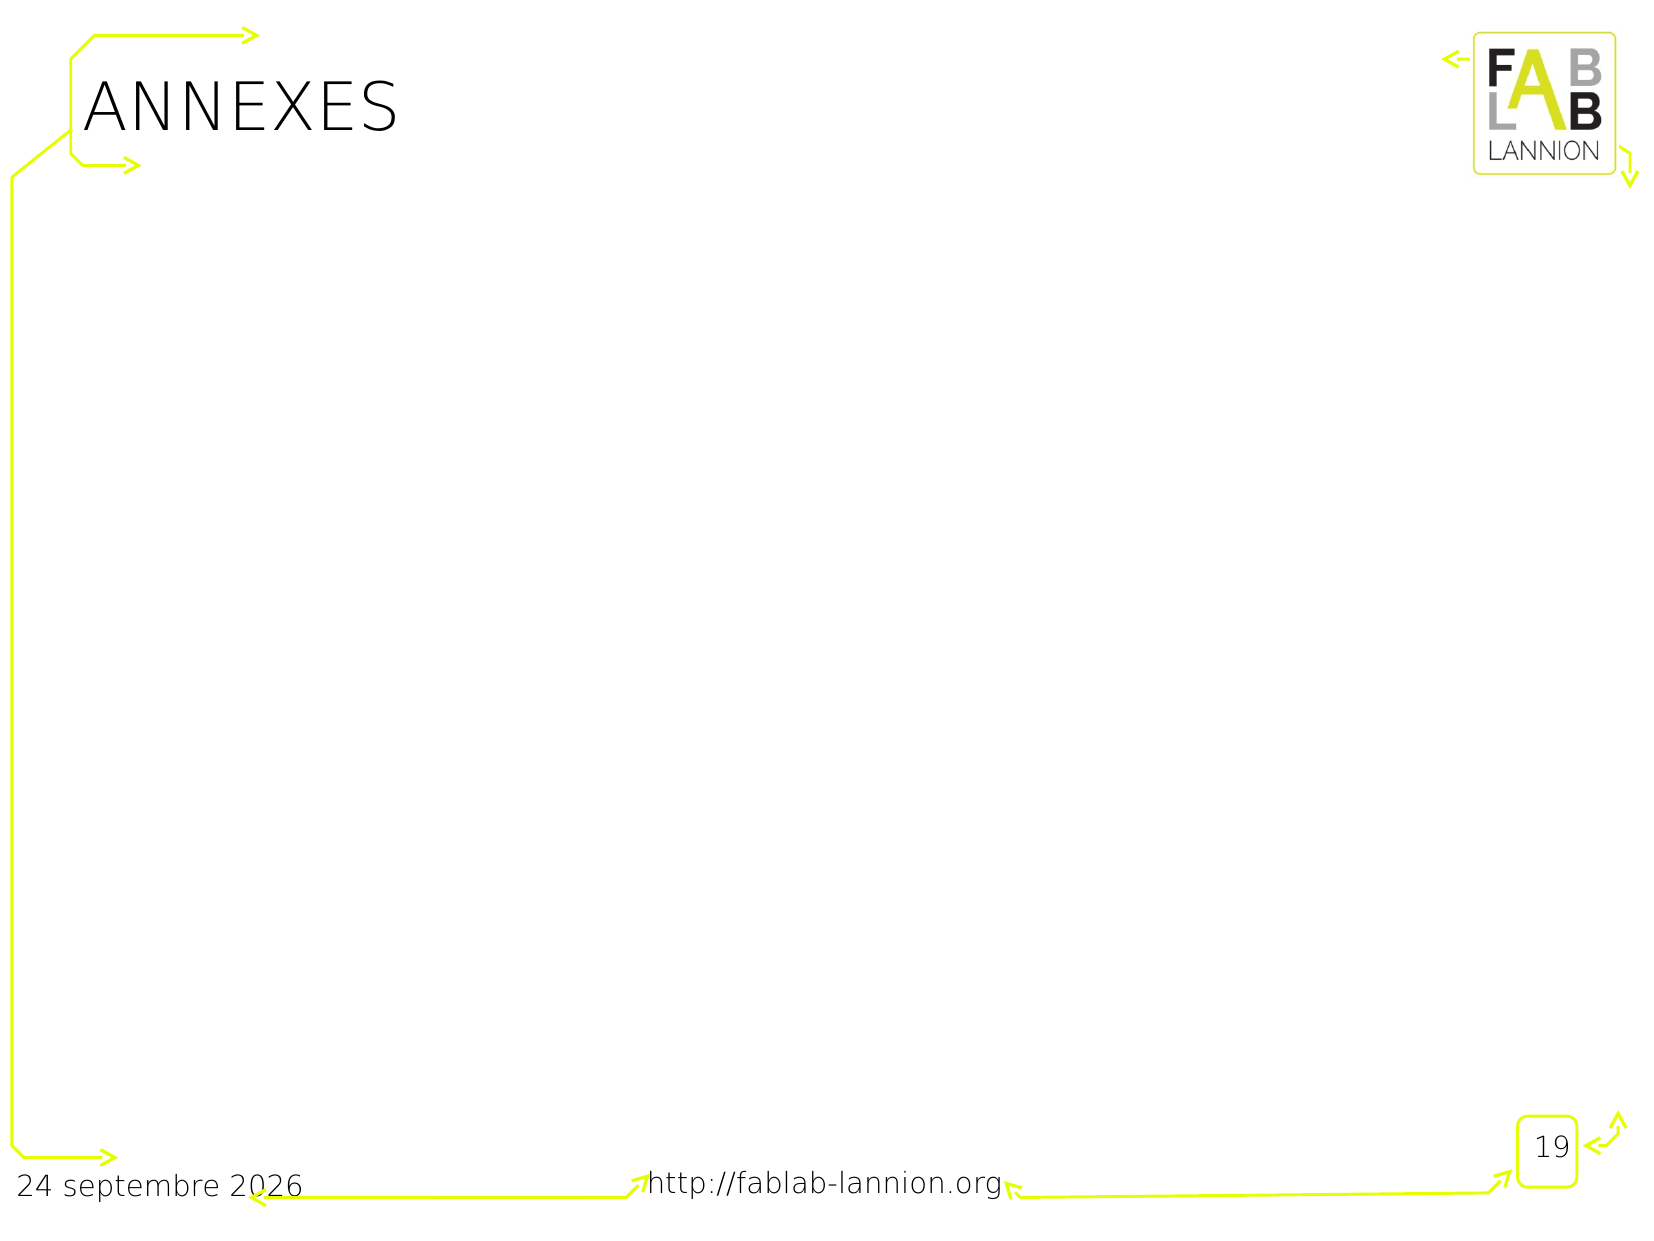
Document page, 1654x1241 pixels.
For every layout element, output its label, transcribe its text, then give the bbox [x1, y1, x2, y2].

picture [1470, 29, 1619, 178]
title ANNEXES [82, 49, 1441, 166]
